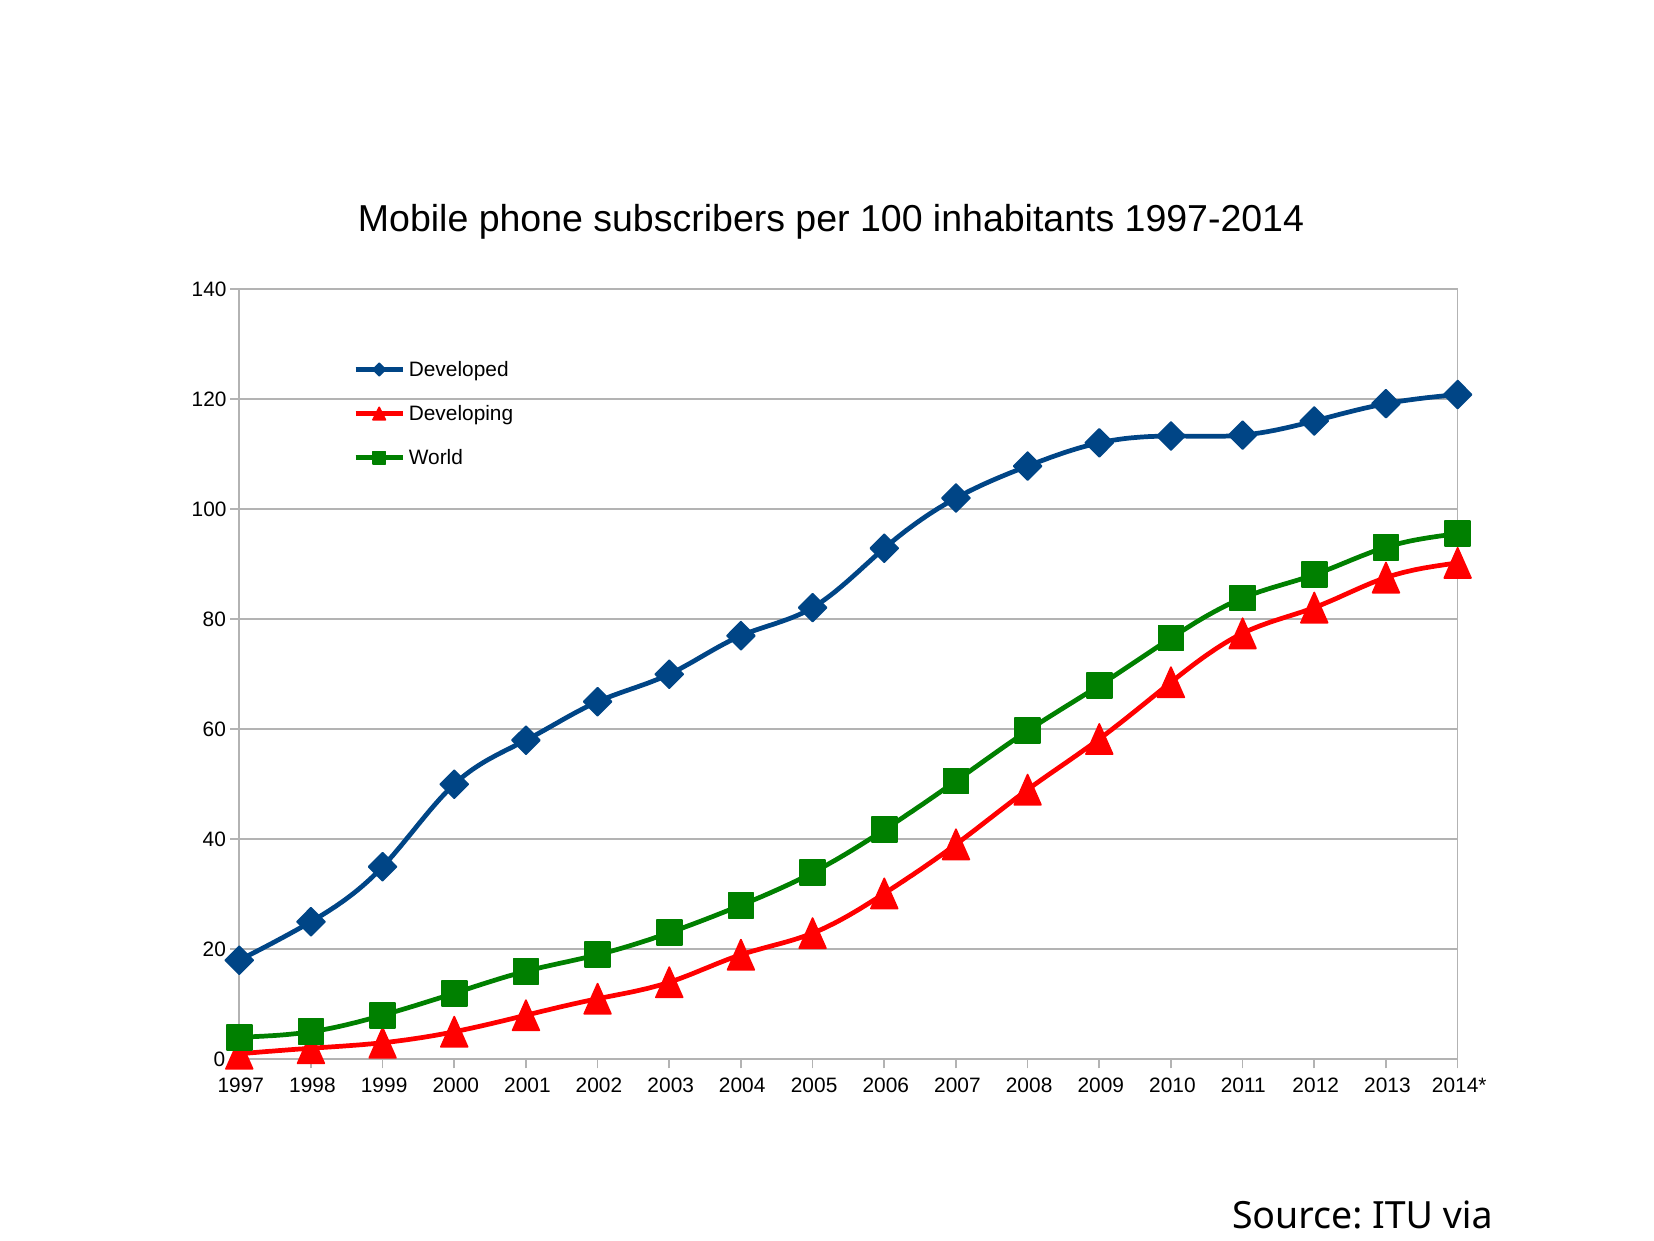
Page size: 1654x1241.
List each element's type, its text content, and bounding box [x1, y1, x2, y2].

text_box Source: ITU via Wikipedia [1217, 1181, 1653, 1241]
picture [92, 120, 1570, 1127]
